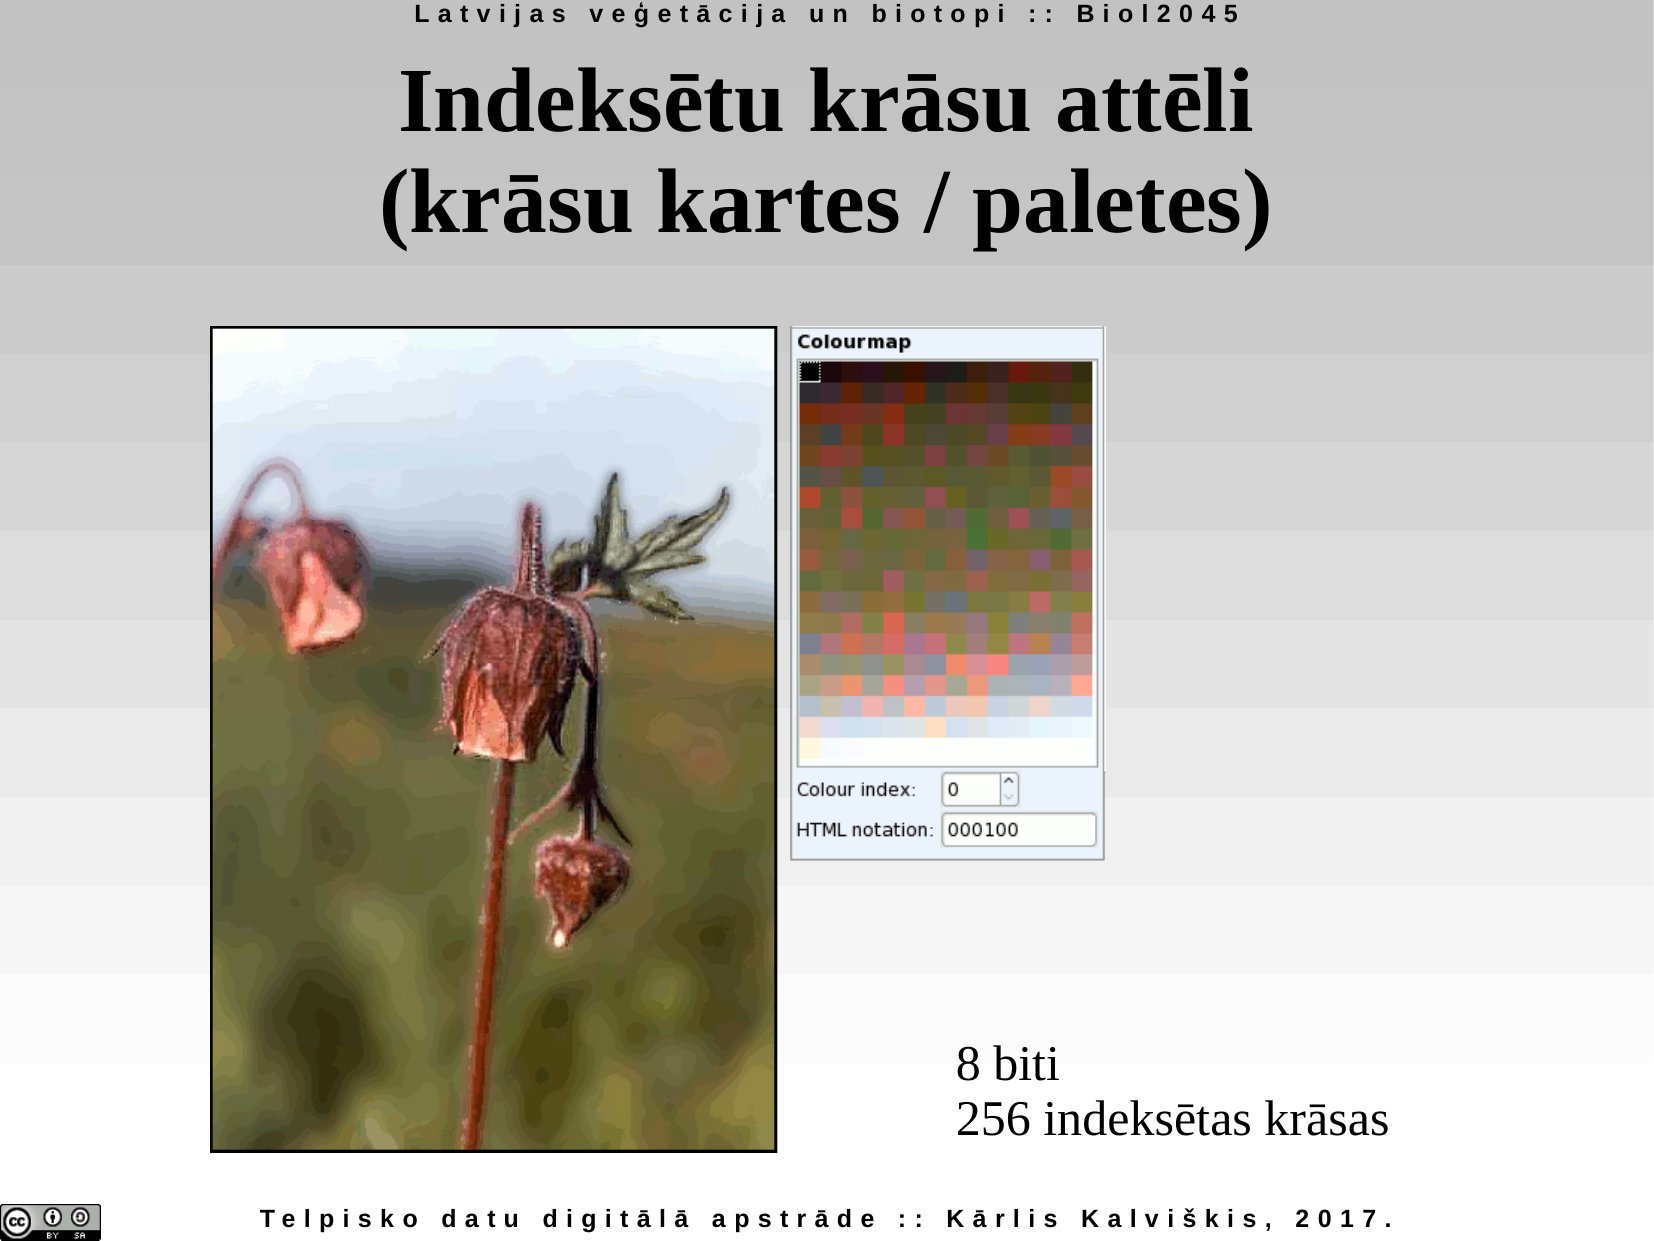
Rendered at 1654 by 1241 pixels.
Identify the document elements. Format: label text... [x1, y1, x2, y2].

title Indeksētu krāsu attēli (krāsu kartes / paletes) [29, 49, 1625, 296]
text_box 8 biti 256 indeksētas krāsas [955, 1036, 1390, 1147]
picture [0, 0, 1654, 1241]
